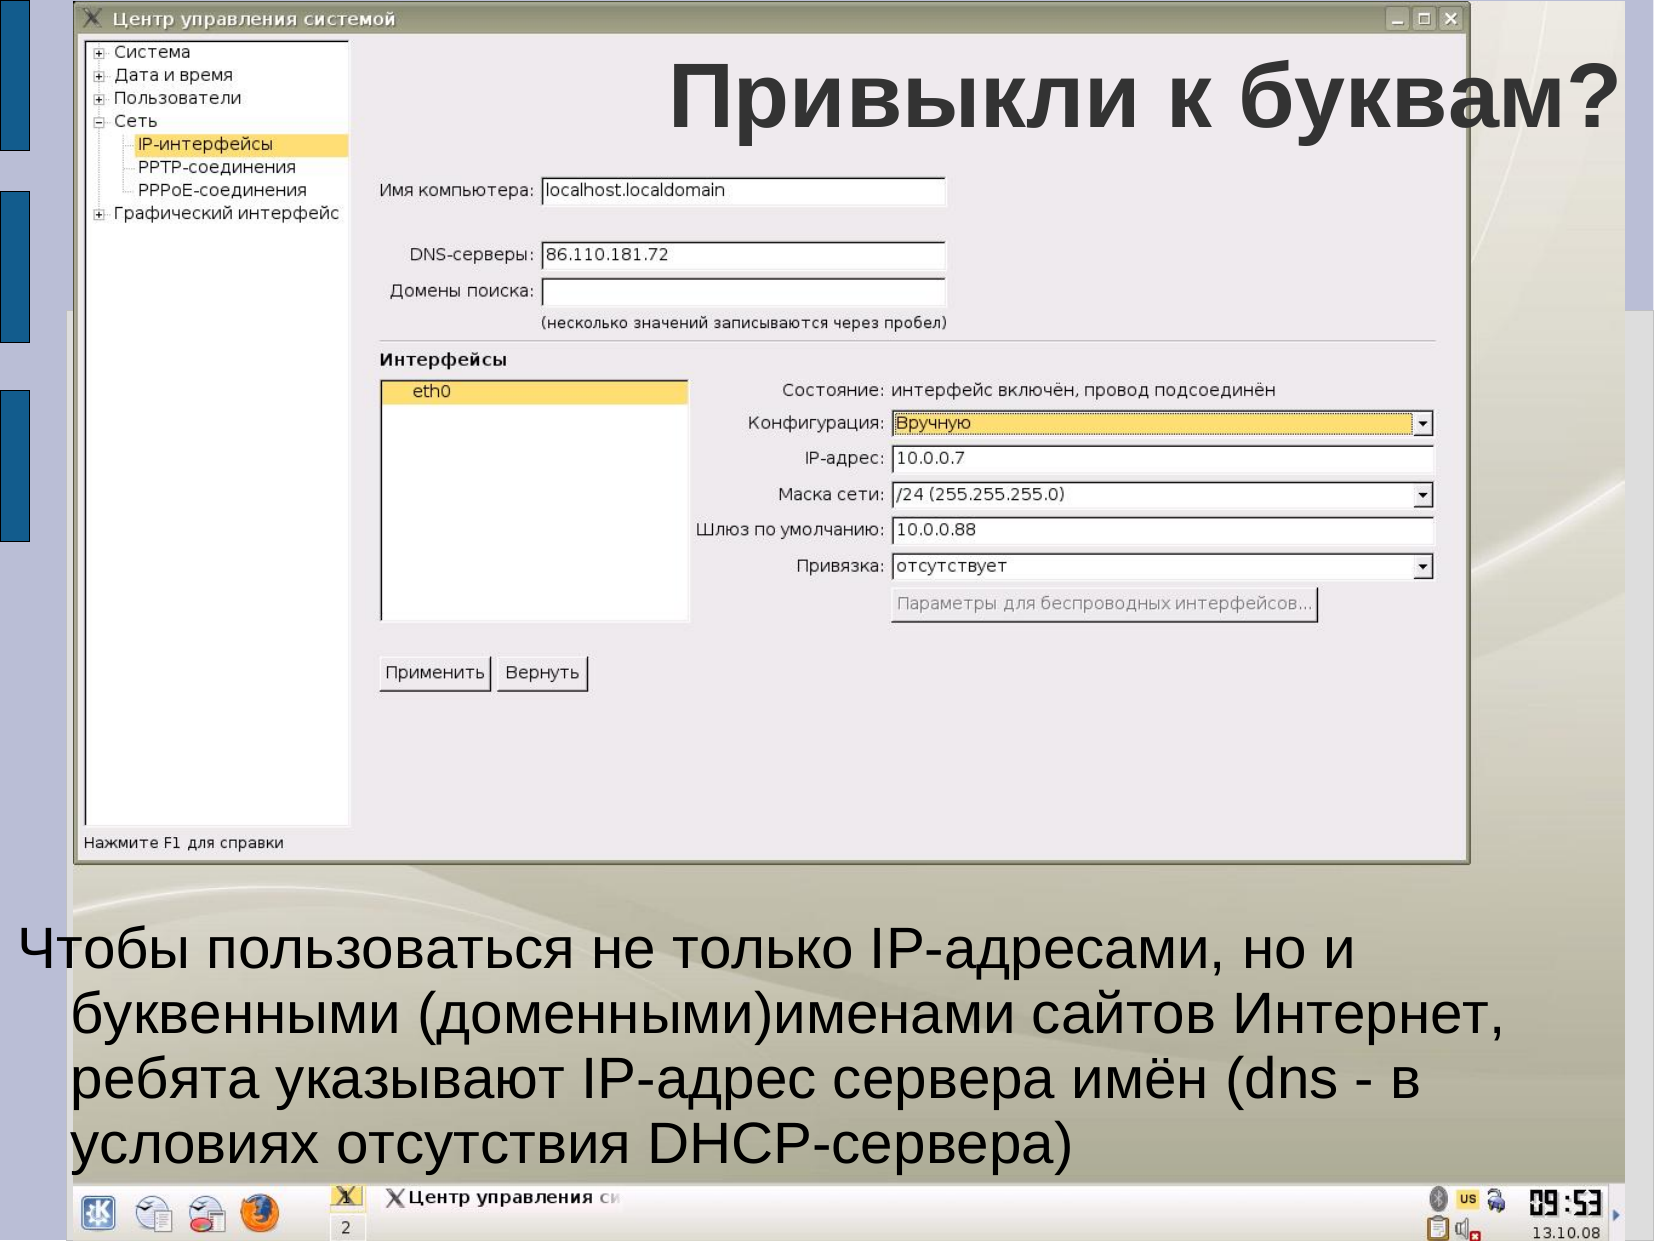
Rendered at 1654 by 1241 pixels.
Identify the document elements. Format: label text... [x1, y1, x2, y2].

list Чтобы пользоваться не только IP-адресами, но и буквенными (доменными)именами сайтов Интернет, ребята указывают IP-адрес сервера имён (dns - в условиях отсутствия DHCP-сервера) [0, 915, 1654, 1187]
picture [73, 1187, 1625, 1241]
picture [73, 193, 1625, 915]
title Привыкли к буквам? [29, 0, 1625, 193]
